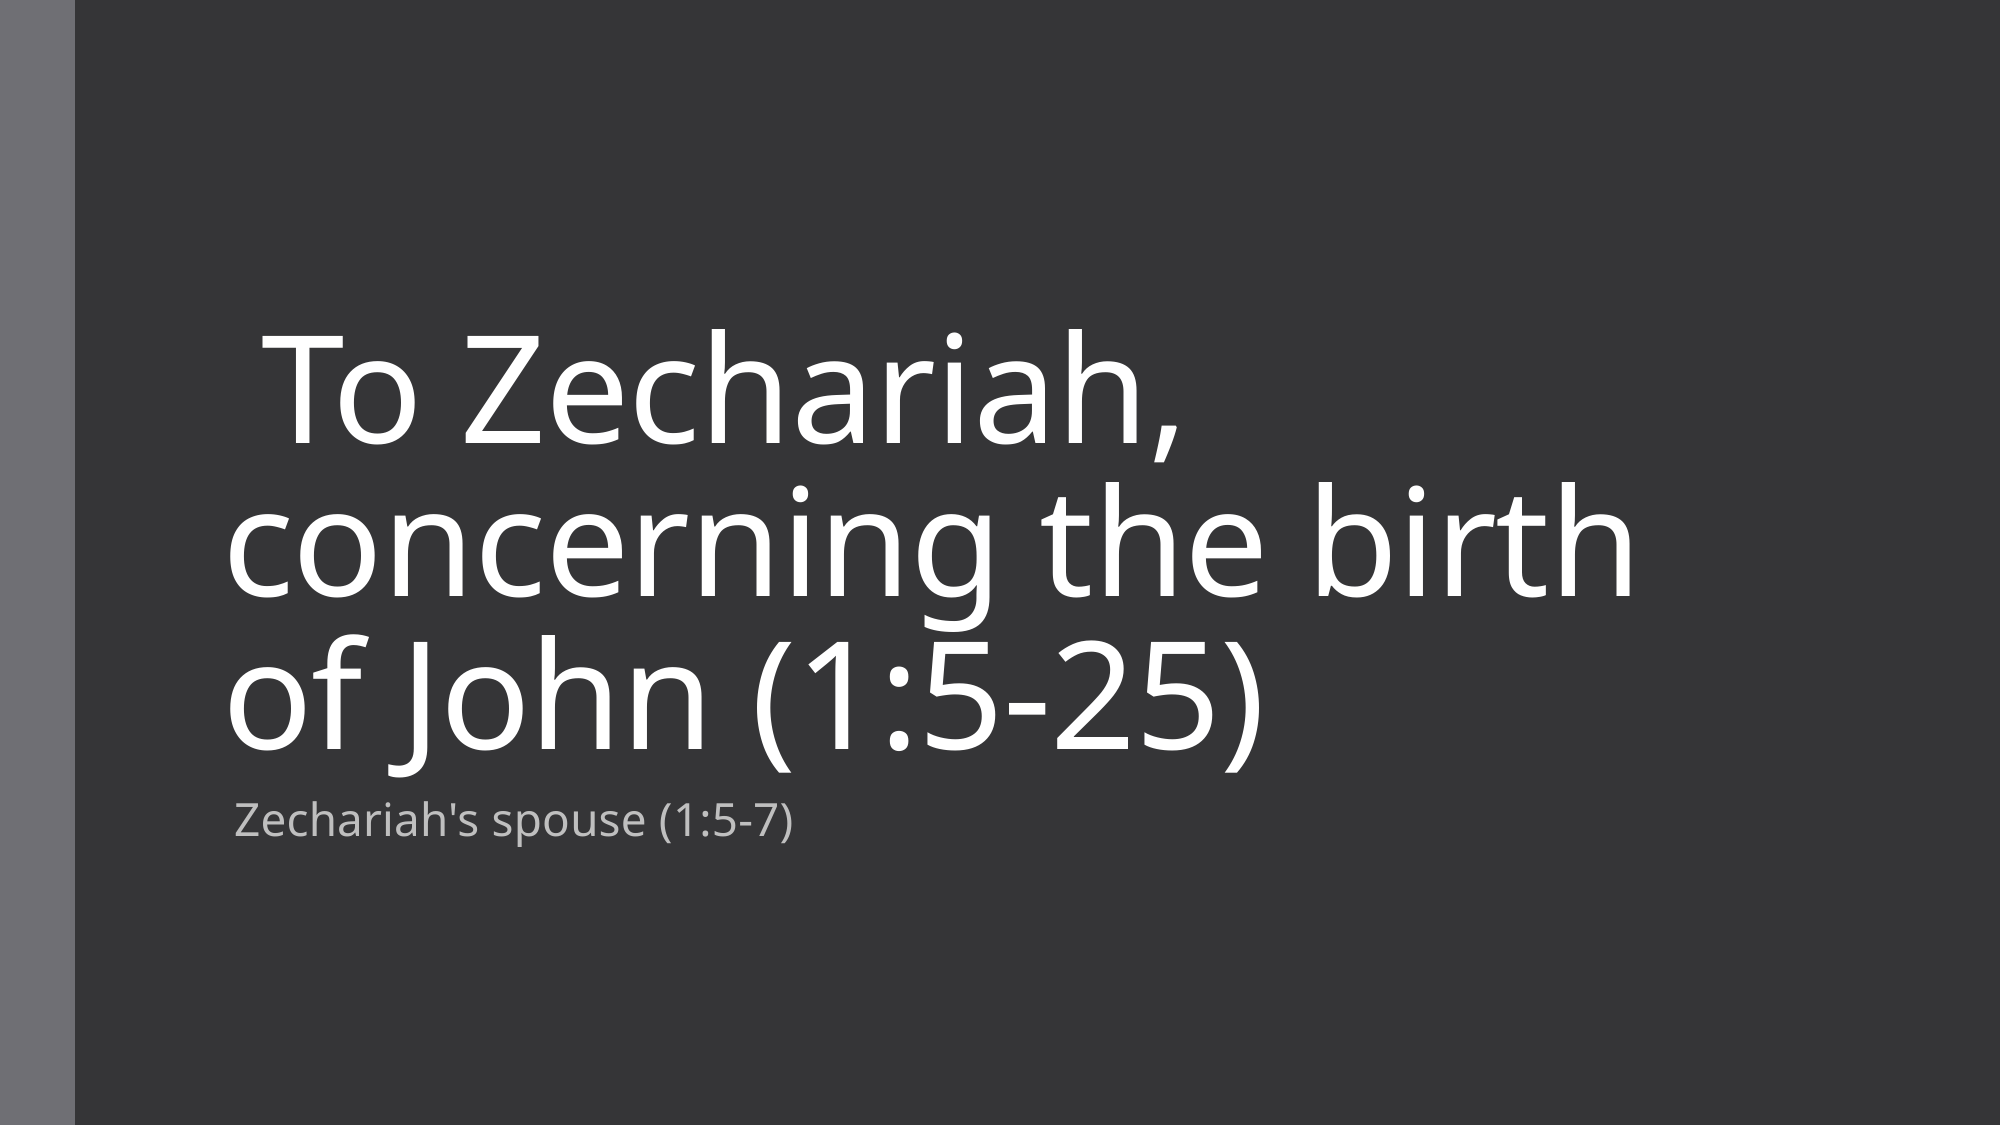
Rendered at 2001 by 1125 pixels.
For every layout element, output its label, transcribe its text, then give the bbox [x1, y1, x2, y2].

subtitle Zechariah's spouse (1:5-7) [206, 787, 1752, 1066]
title To Zechariah, concerning the birth of John (1:5-25) [206, 124, 1752, 787]
